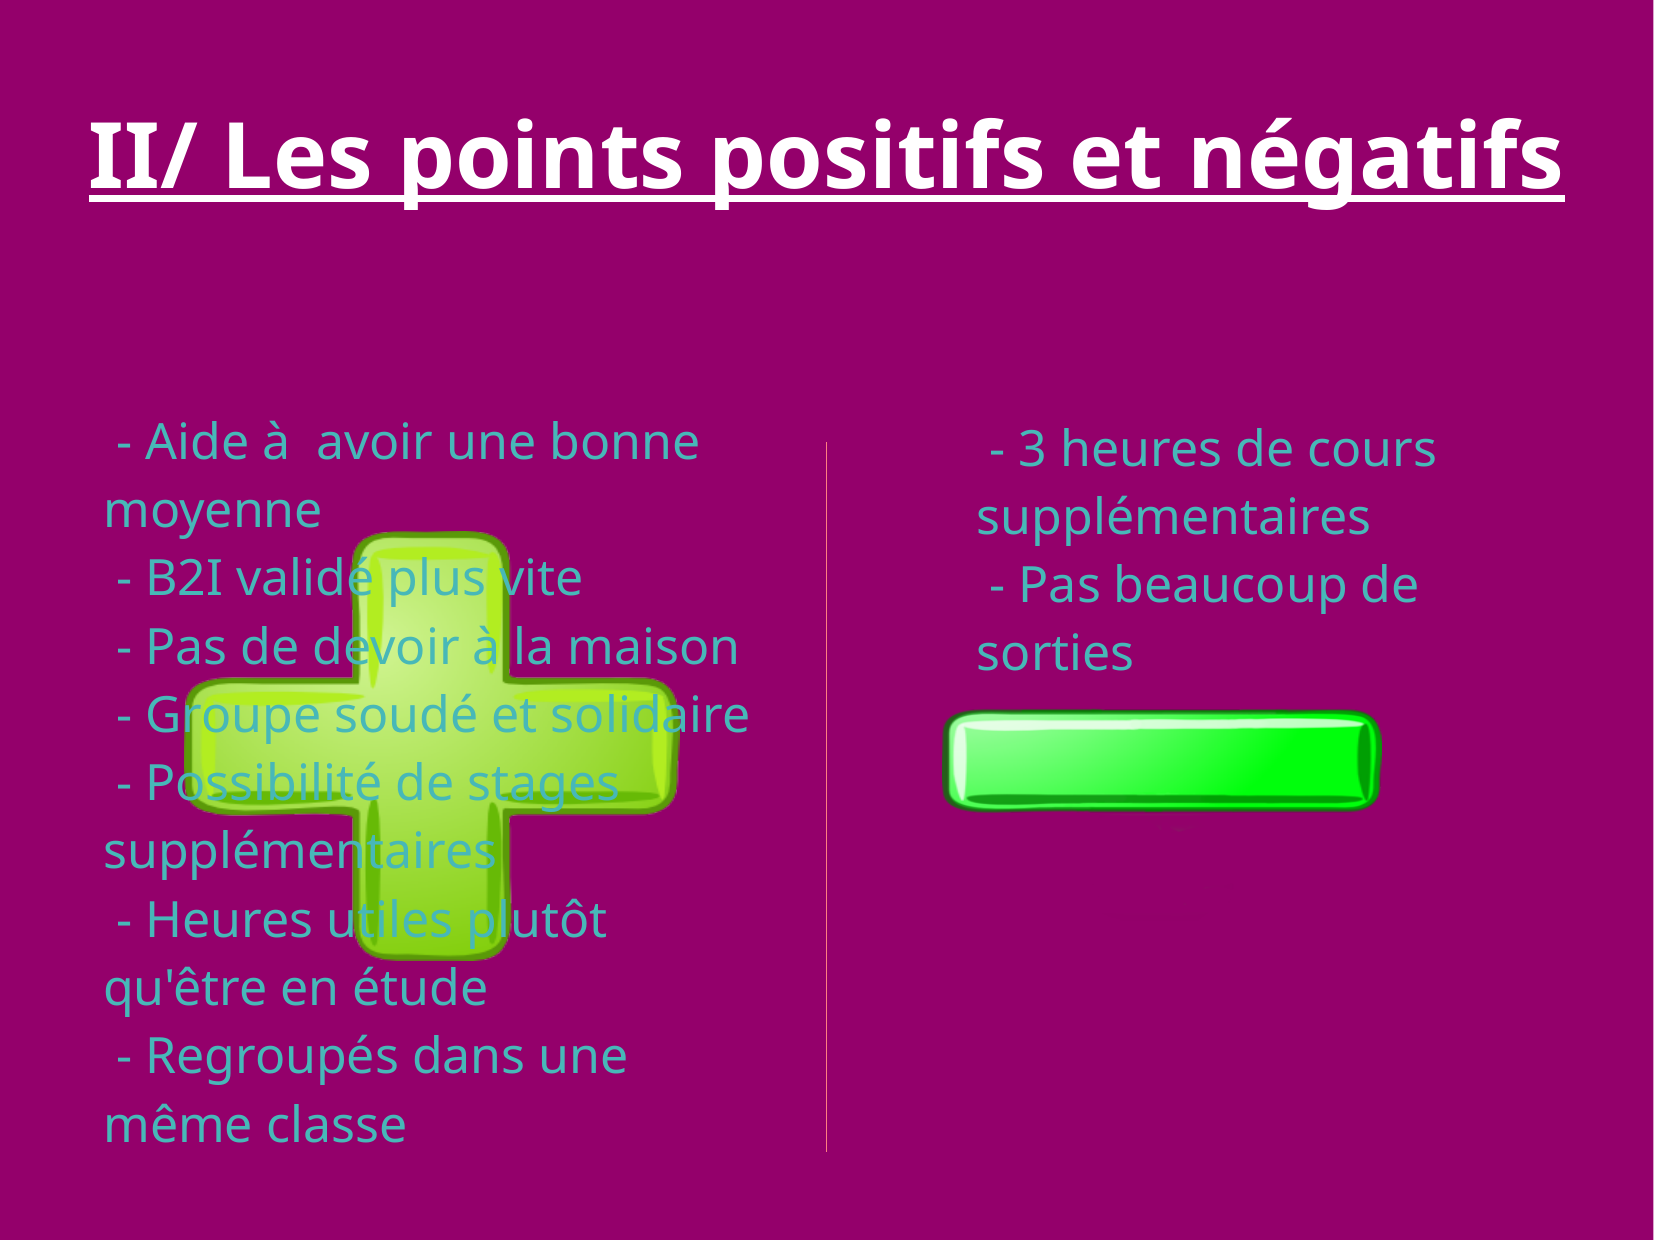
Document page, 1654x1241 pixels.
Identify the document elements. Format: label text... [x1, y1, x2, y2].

text_box - 3 heures de cours supplémentaires - Pas beaucoup de sorties [962, 405, 1465, 769]
text_box - Aide à avoir une bonne moyenne - B2I validé plus vite - Pas de devoir à la maison - Groupe soudé et solidaire - Possibilité de stages supplémentaires - Heures utiles plutôt qu'être en étude - Regroupés dans une même classe [88, 398, 768, 1182]
title II/ Les points positifs et négatifs [82, 25, 1571, 281]
picture [942, 600, 1382, 921]
